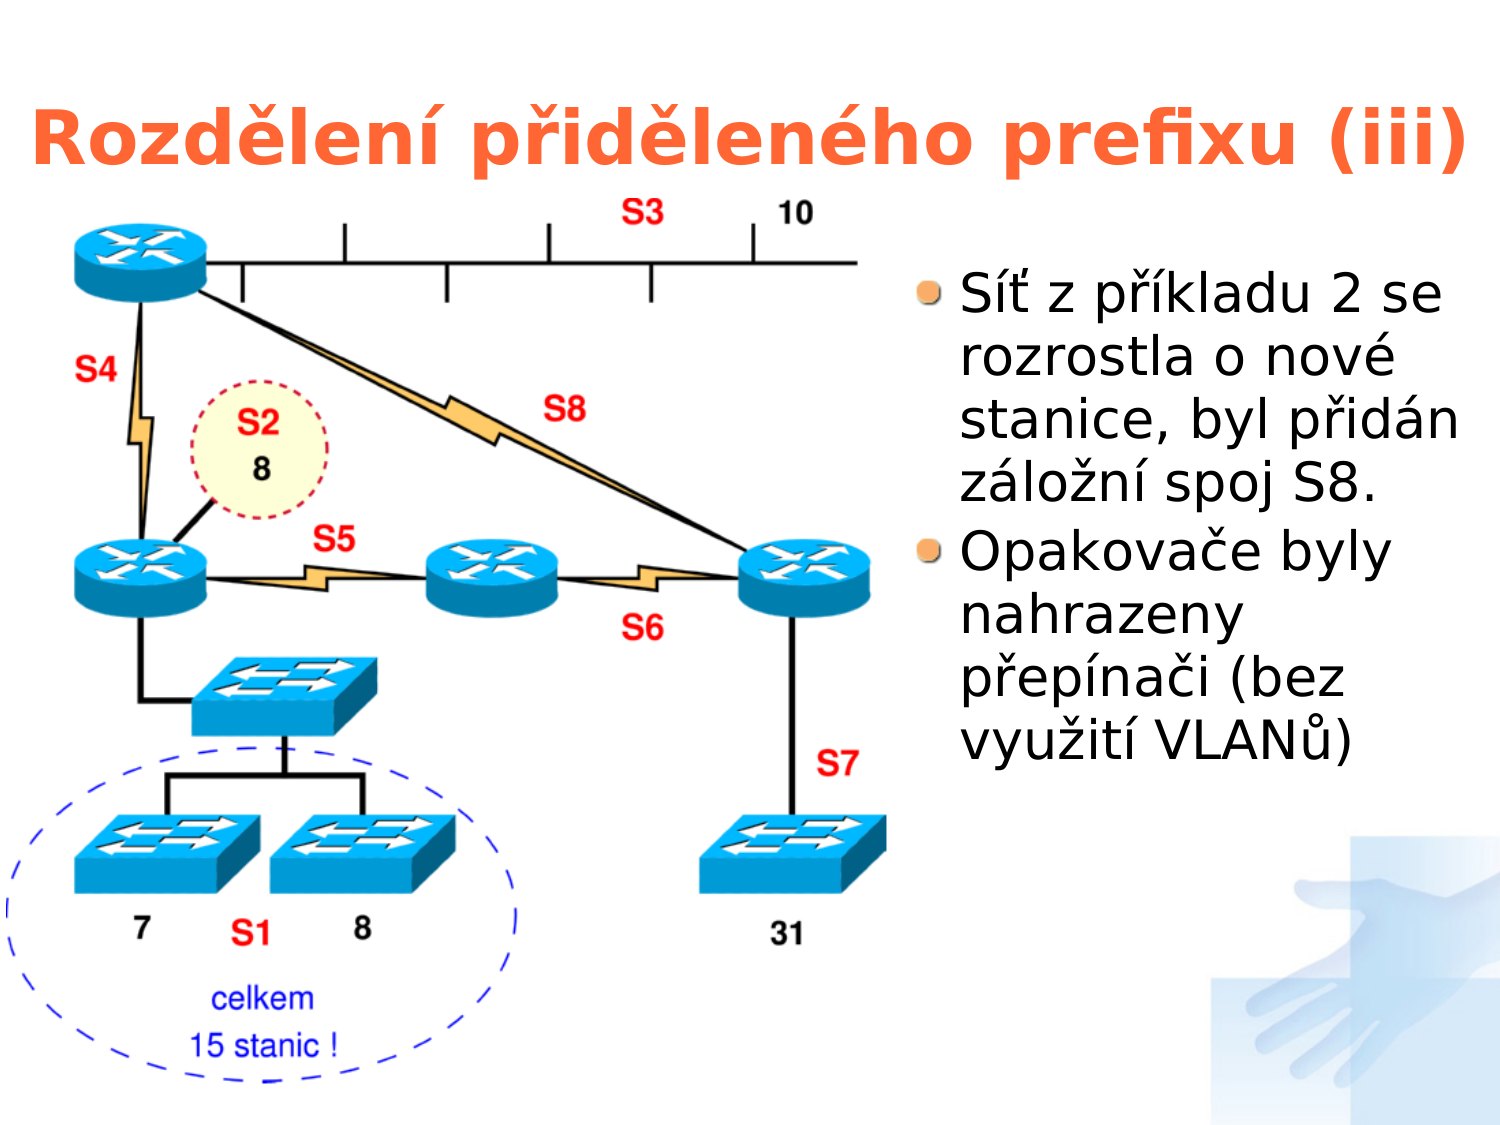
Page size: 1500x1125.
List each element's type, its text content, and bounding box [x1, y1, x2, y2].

list Síť z příkladu 2 se rozrostla o nové stanice, byl přidán záložní spoj S8. Opakovače byly nahrazeny přepínači (bez využití VLANů) [915, 262, 1477, 1093]
title Rozdělení přiděleného prefixu (iii) [29, 21, 1477, 257]
picture [0, 0, 1500, 1125]
